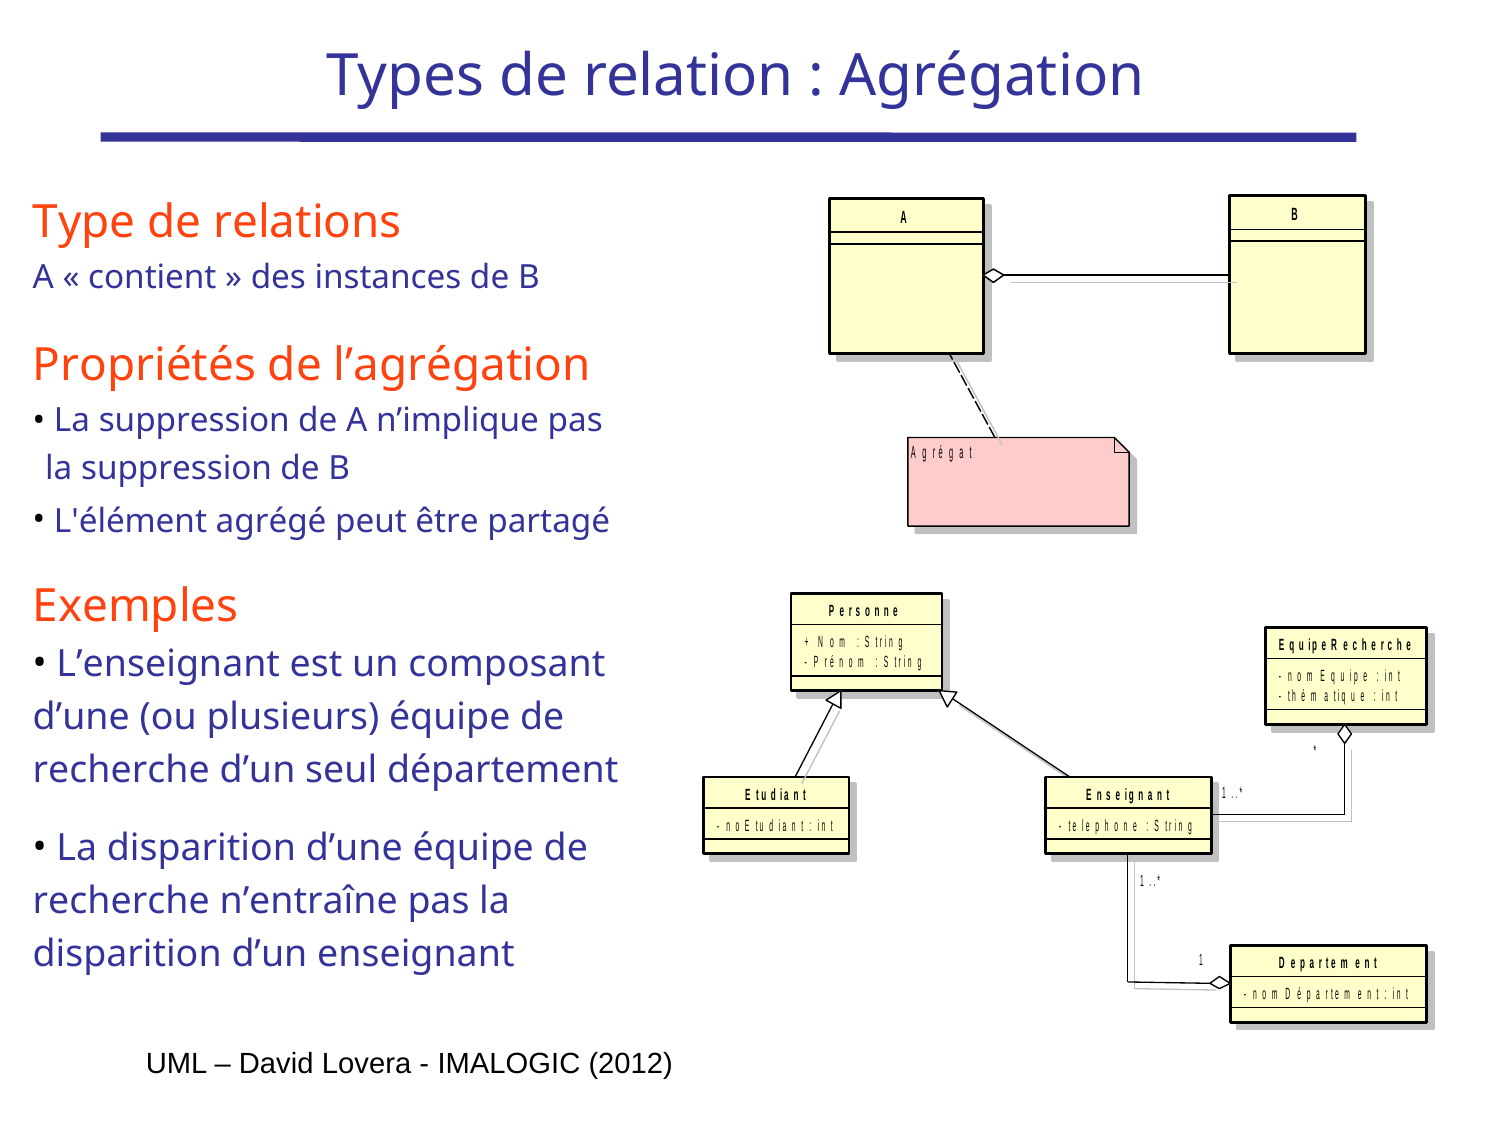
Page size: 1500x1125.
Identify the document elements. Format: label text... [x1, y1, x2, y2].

text_box Types de relation : Agrégation [312, 29, 1160, 115]
list Type de relations A « contient » des instances de B Propriétés de l’agrégation La suppression de A n’implique pas la suppression de B L'élément agrégé peut être partagé Exemples L’enseignant est un composant d’une (ou plusieurs) équipe de recherche d’un seul département La disparition d’une équipe de recherche n’entraîne pas la disparition d’un enseignant [17, 184, 1483, 1051]
picture [814, 179, 1381, 540]
picture [690, 579, 1441, 1036]
list UML – David Lovera - IMALOGIC (2012) [75, 1047, 1425, 1087]
